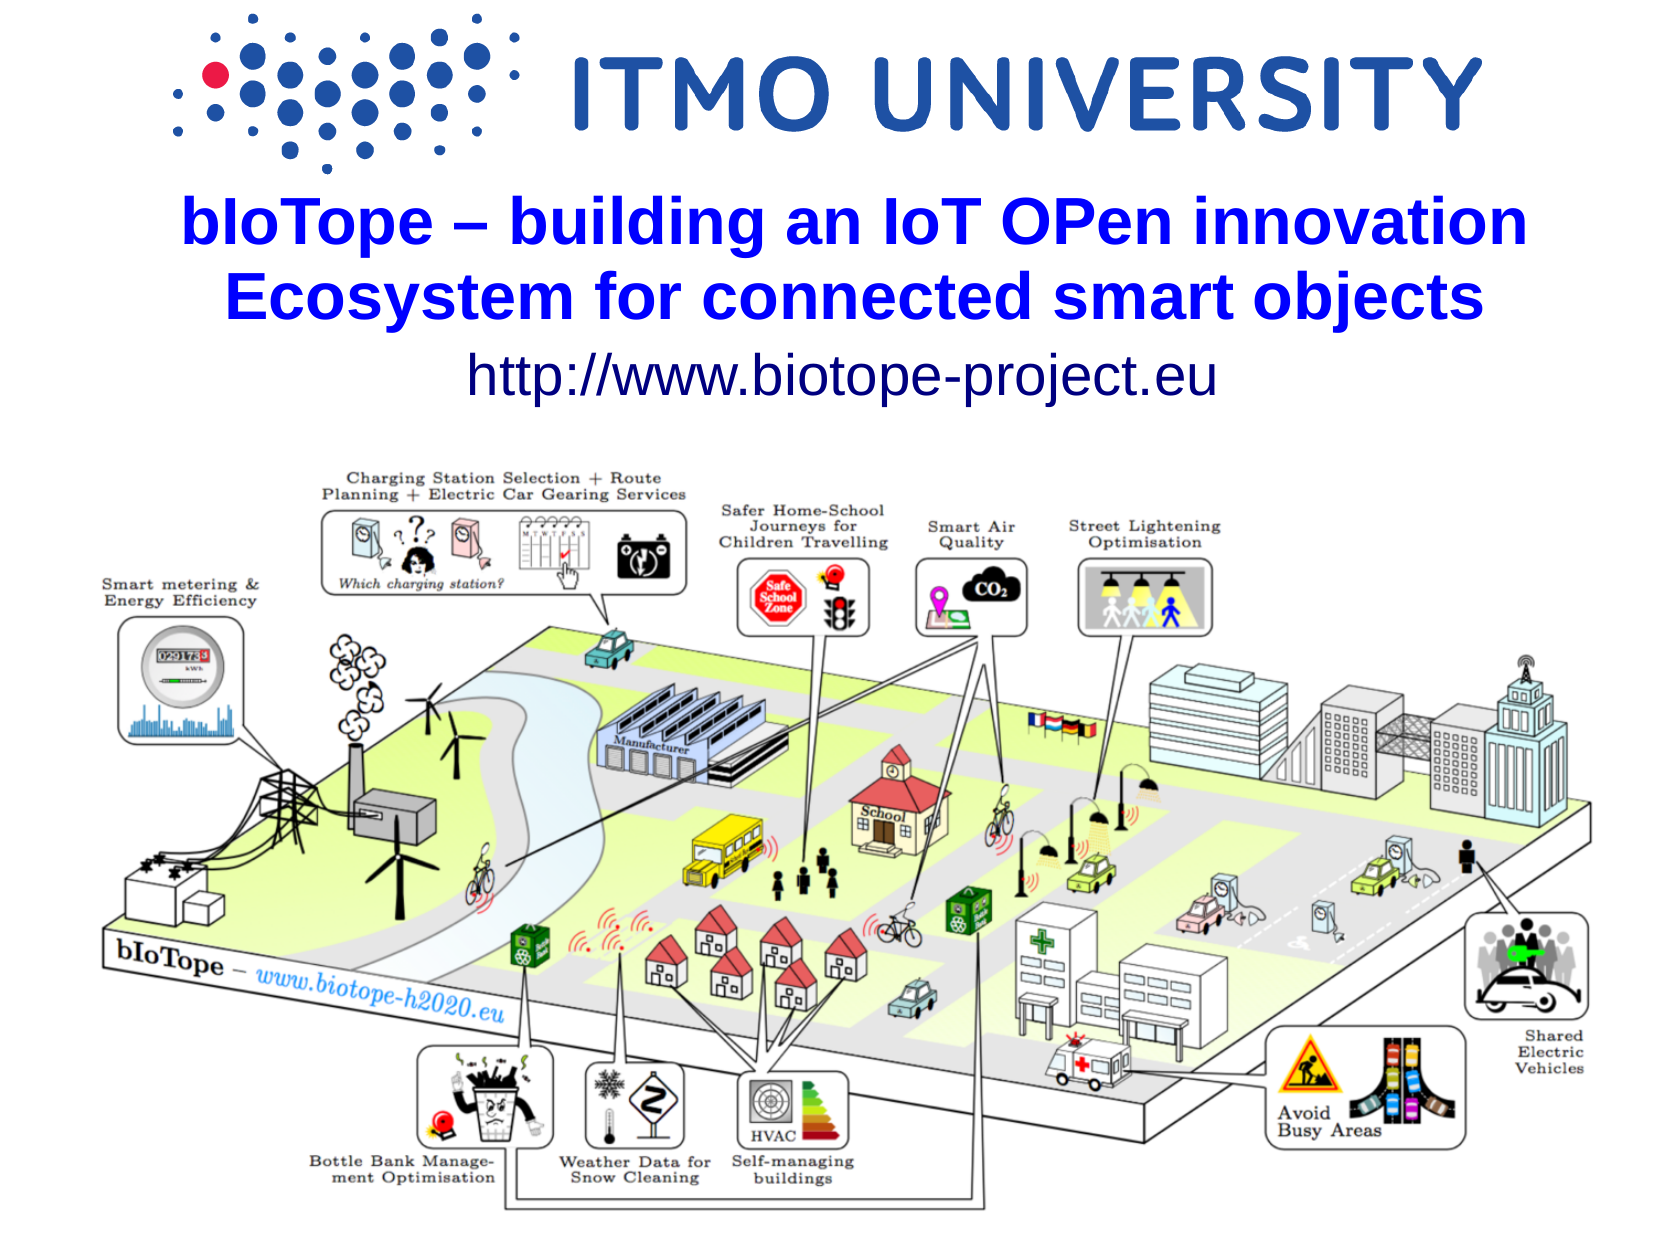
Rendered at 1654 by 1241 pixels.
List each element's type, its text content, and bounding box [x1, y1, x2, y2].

text_box http://www.biotope-project.eu [376, 335, 1311, 424]
picture [0, 0, 1654, 306]
picture [94, 469, 1600, 1217]
title bIoTope – building an IoT OPen innovation Ecosystem for connected smart objects [111, 306, 1600, 363]
